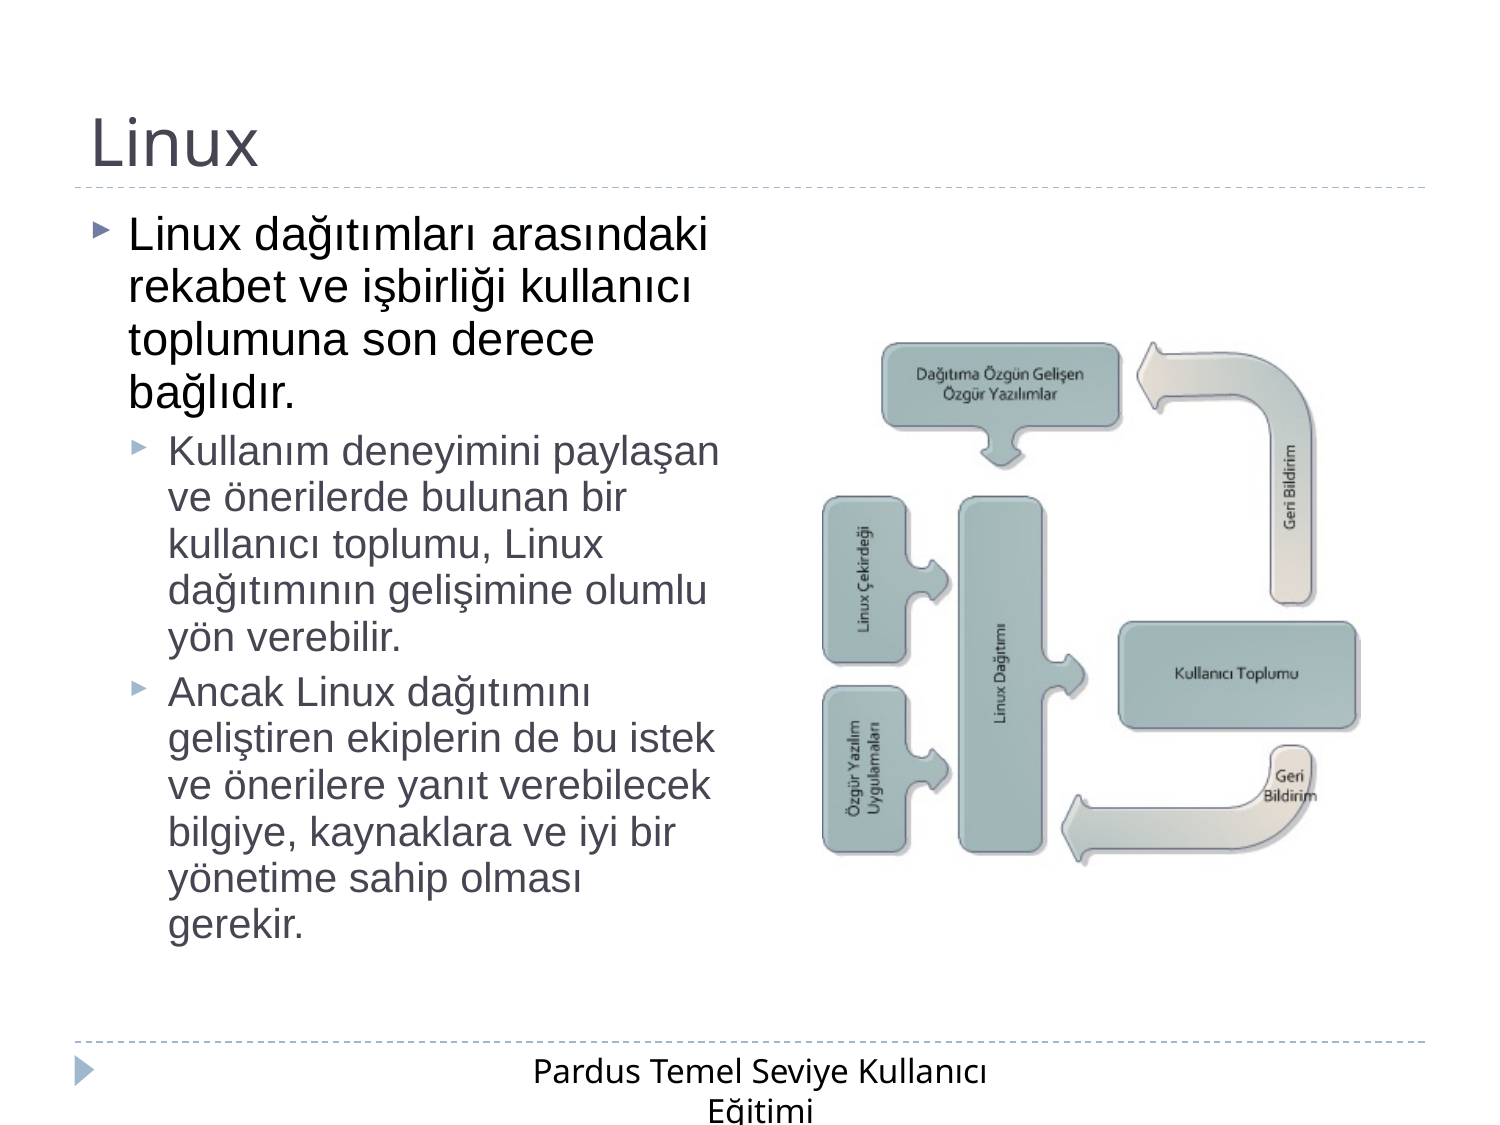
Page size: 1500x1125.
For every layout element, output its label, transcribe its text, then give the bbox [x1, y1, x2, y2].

picture [822, 341, 1361, 867]
list Linux dağıtımları arasındaki rekabet ve işbirliği kullanıcı toplumuna son derece bağlıdır. Kullanım deneyimini paylaşan ve önerilerde bulunan bir kullanıcı toplumu, Linux dağıtımının gelişimine olumlu yön verebilir. Ancak Linux dağıtımını geliştiren ekiplerin de bu istek ve önerilere yanıt verebilecek bilgiye, kaynaklara ve iyi bir yönetime sahip olması gerekir. [75, 200, 738, 1010]
title Linux [75, 37, 1425, 188]
